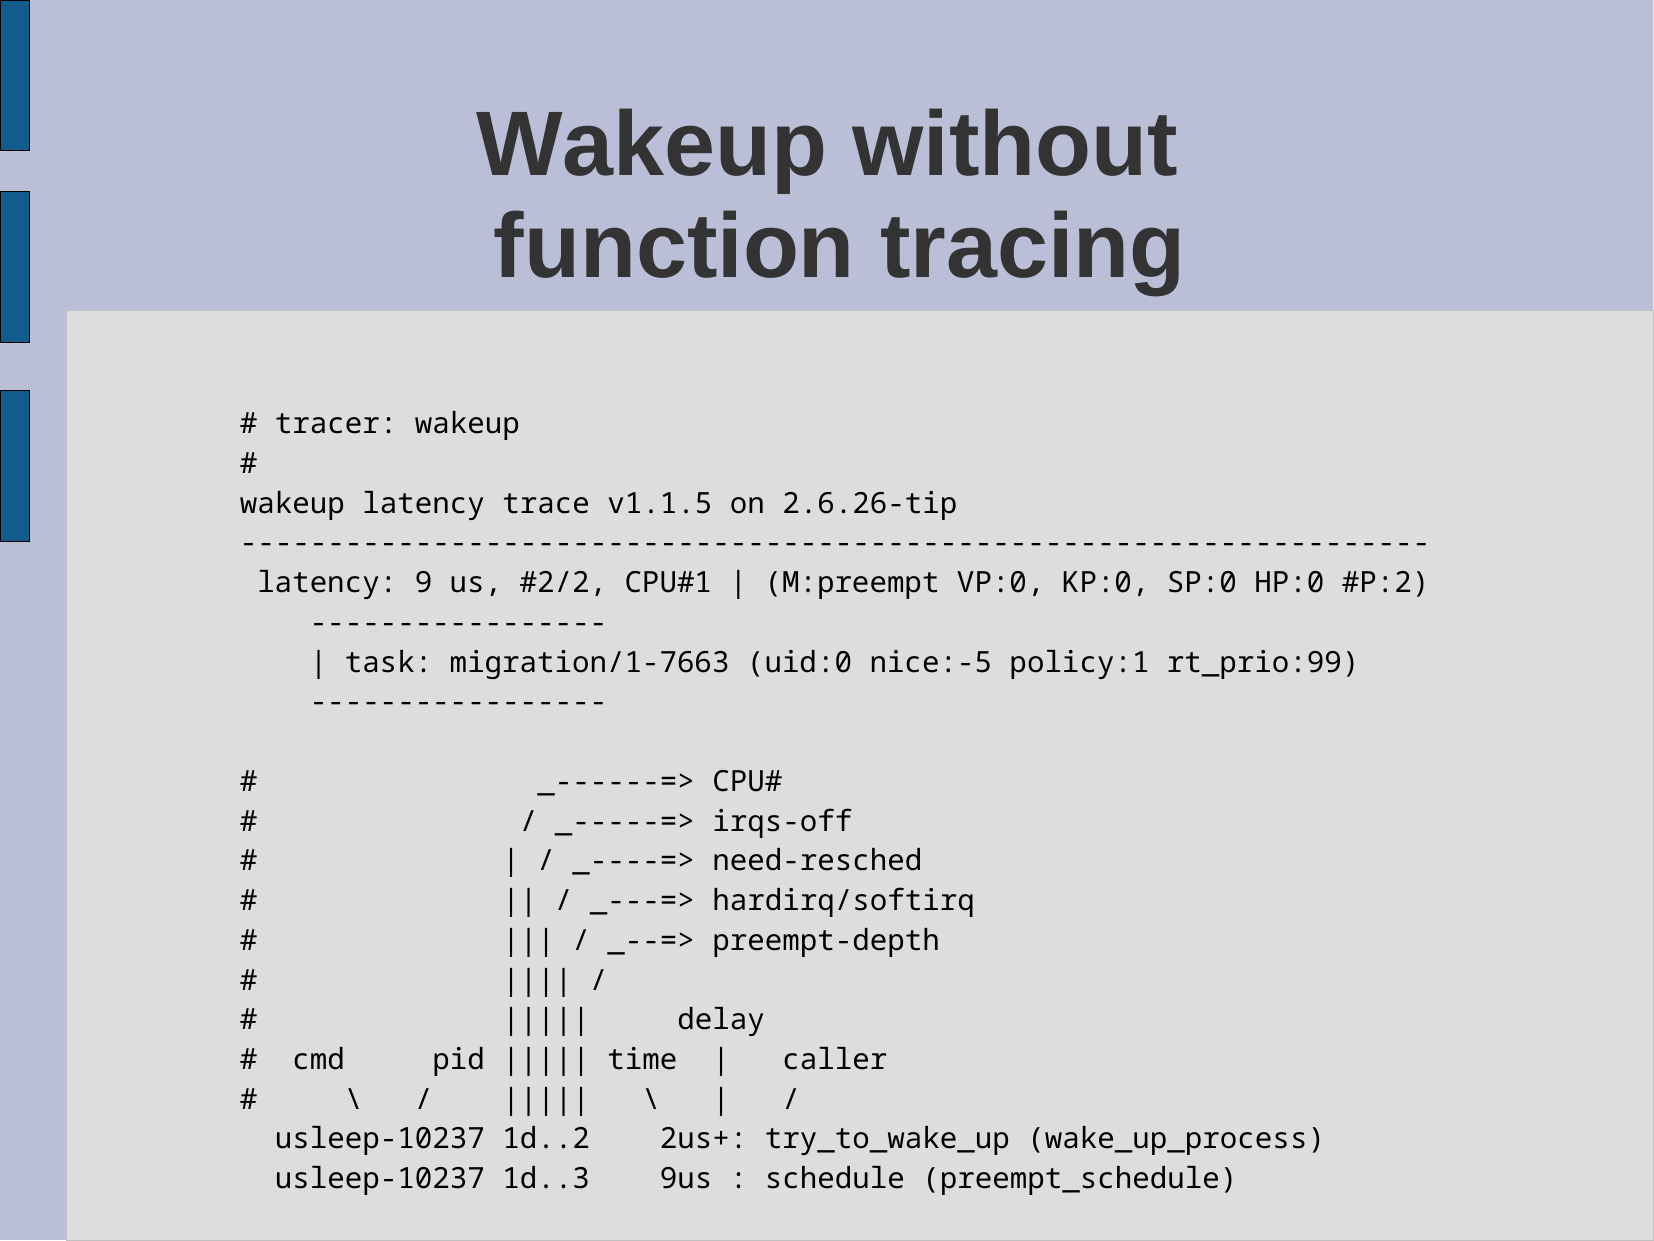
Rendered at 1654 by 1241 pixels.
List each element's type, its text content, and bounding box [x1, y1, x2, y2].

title Wakeup without function tracing [121, 91, 1534, 299]
text_box # tracer: wakeup # wakeup latency trace v1.1.5 on 2.6.26-tip -------------------------------------------------------------------- latency: 9 us, #2/2, CPU#1 | (M:preempt VP:0, KP:0, SP:0 HP:0 #P:2) ----------------- | task: migration/1-7663 (uid:0 nice:-5 policy:1 rt_prio:99) ----------------- # _------=> CPU# # / _-----=> irqs-off # | / _----=> need-resched # || / _---=> hardirq/softirq # ||| / _--=> preempt-depth # |||| / # ||||| delay # cmd pid ||||| time | caller # \ / ||||| \ | / usleep-10237 1d..2 2us+: try_to_wake_up (wake_up_process) usleep-10237 1d..3 9us : schedule (preempt_schedule) [225, 394, 1445, 1061]
